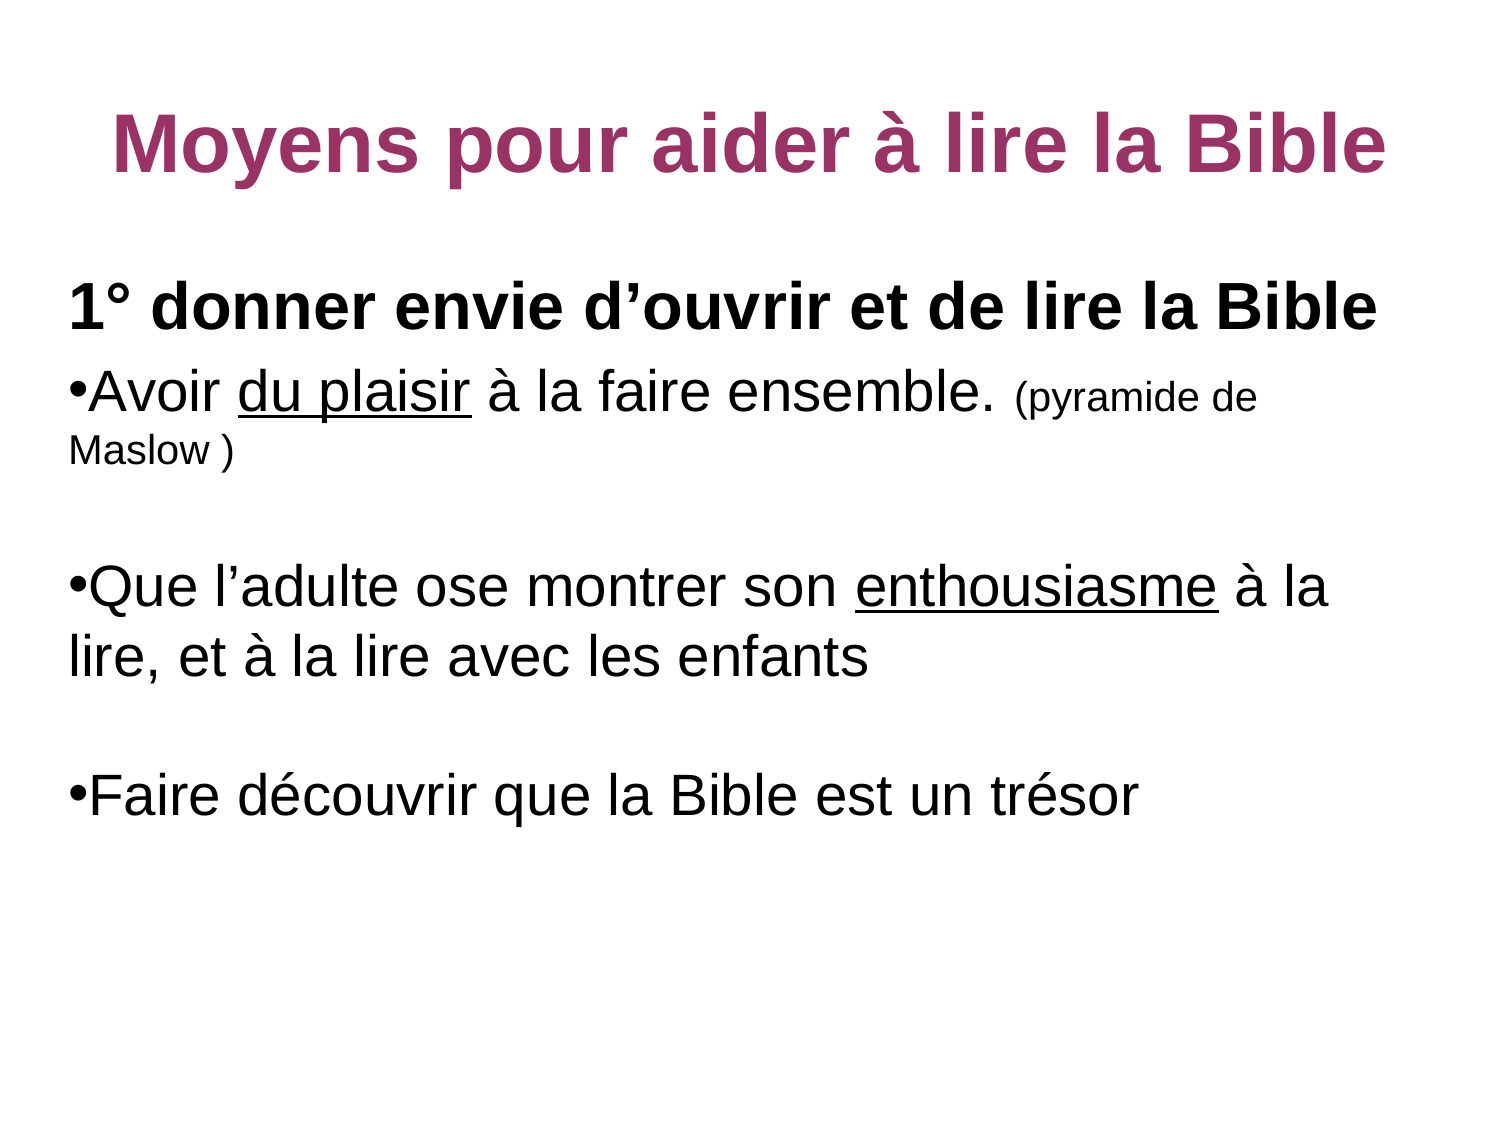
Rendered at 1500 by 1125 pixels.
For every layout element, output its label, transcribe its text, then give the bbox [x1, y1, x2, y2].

list 1° donner envie d’ouvrir et de lire la Bible Avoir du plaisir à la faire ensemble. (pyramide de Maslow ) Que l’adulte ose montrer son enthousiasme à la lire, et à la lire avec les enfants Faire découvrir que la Bible est un trésor [53, 255, 1424, 1035]
title Moyens pour aider à lire la Bible [75, 45, 1426, 233]
